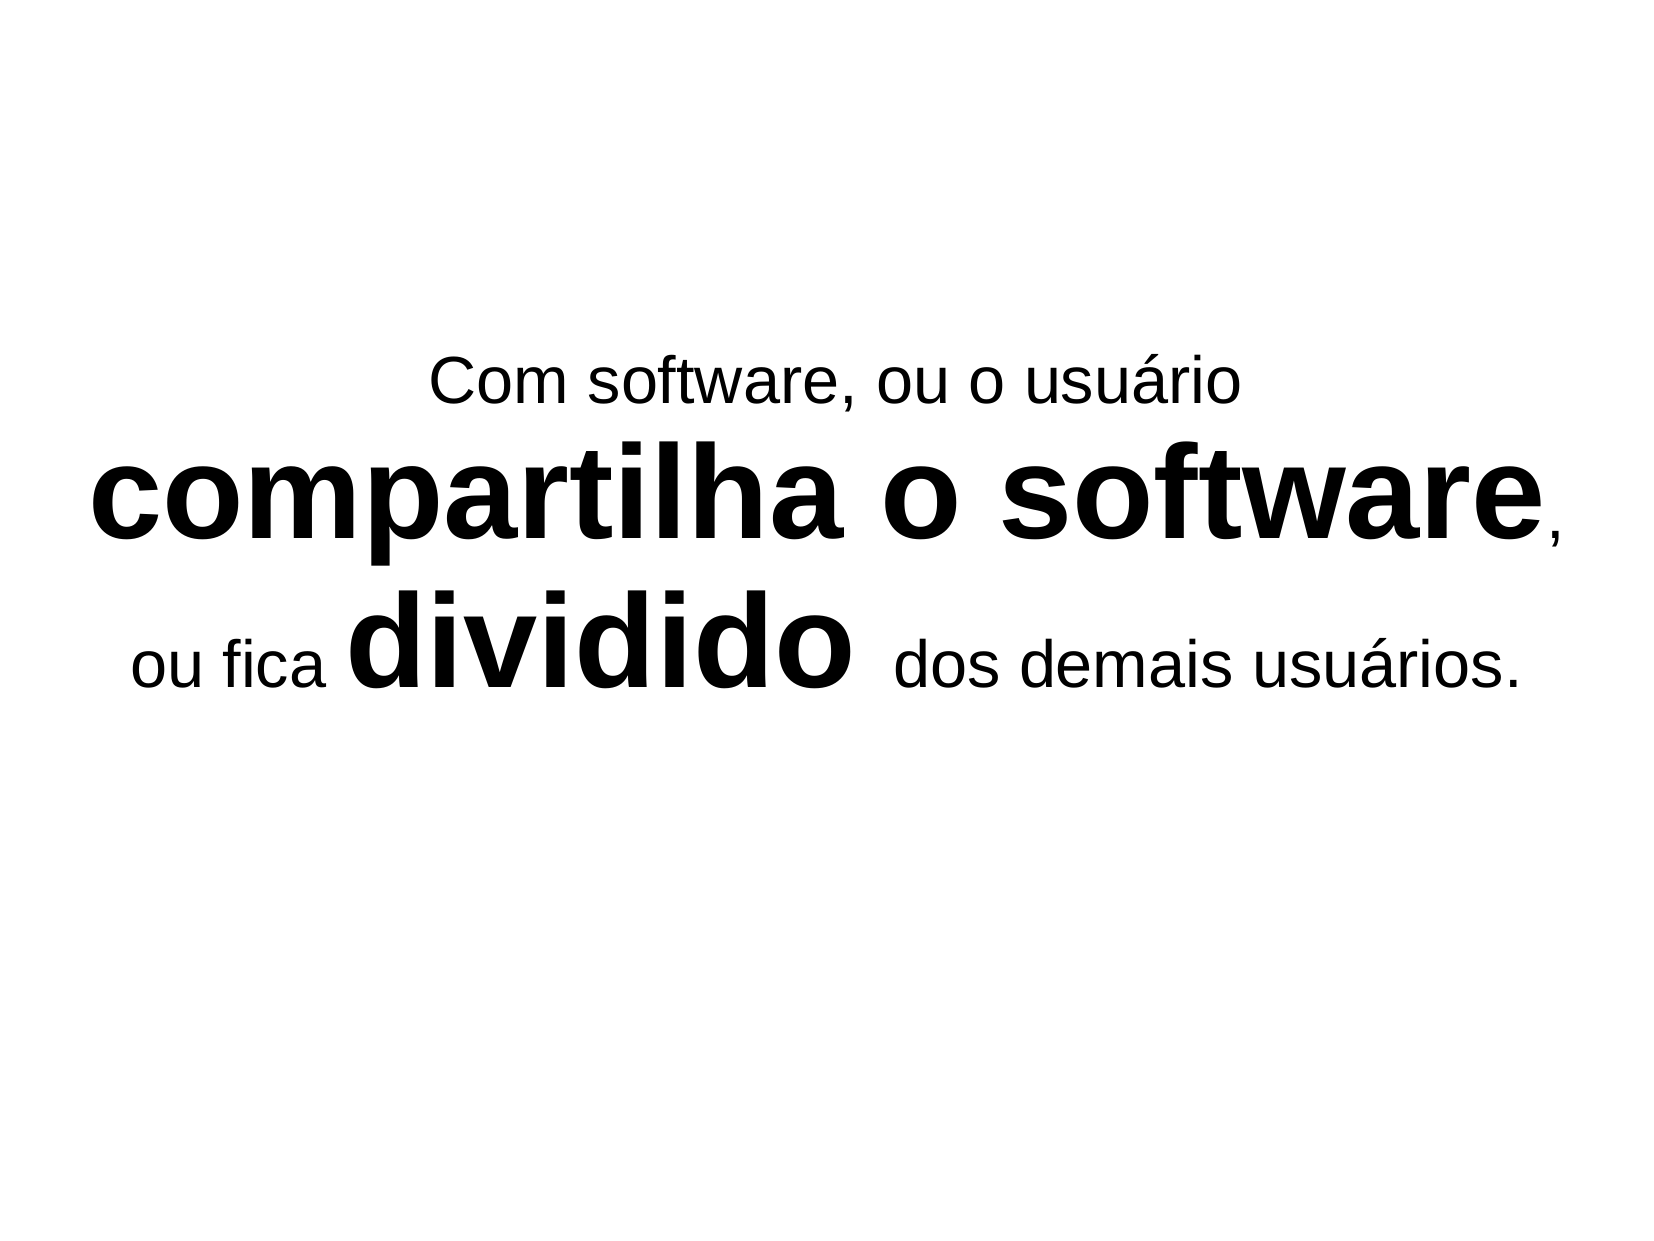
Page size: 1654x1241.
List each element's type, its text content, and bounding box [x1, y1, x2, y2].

subtitle Com software, ou o usuário compartilha o software, ou fica dividido dos demais usuários. [82, 49, 1571, 1010]
